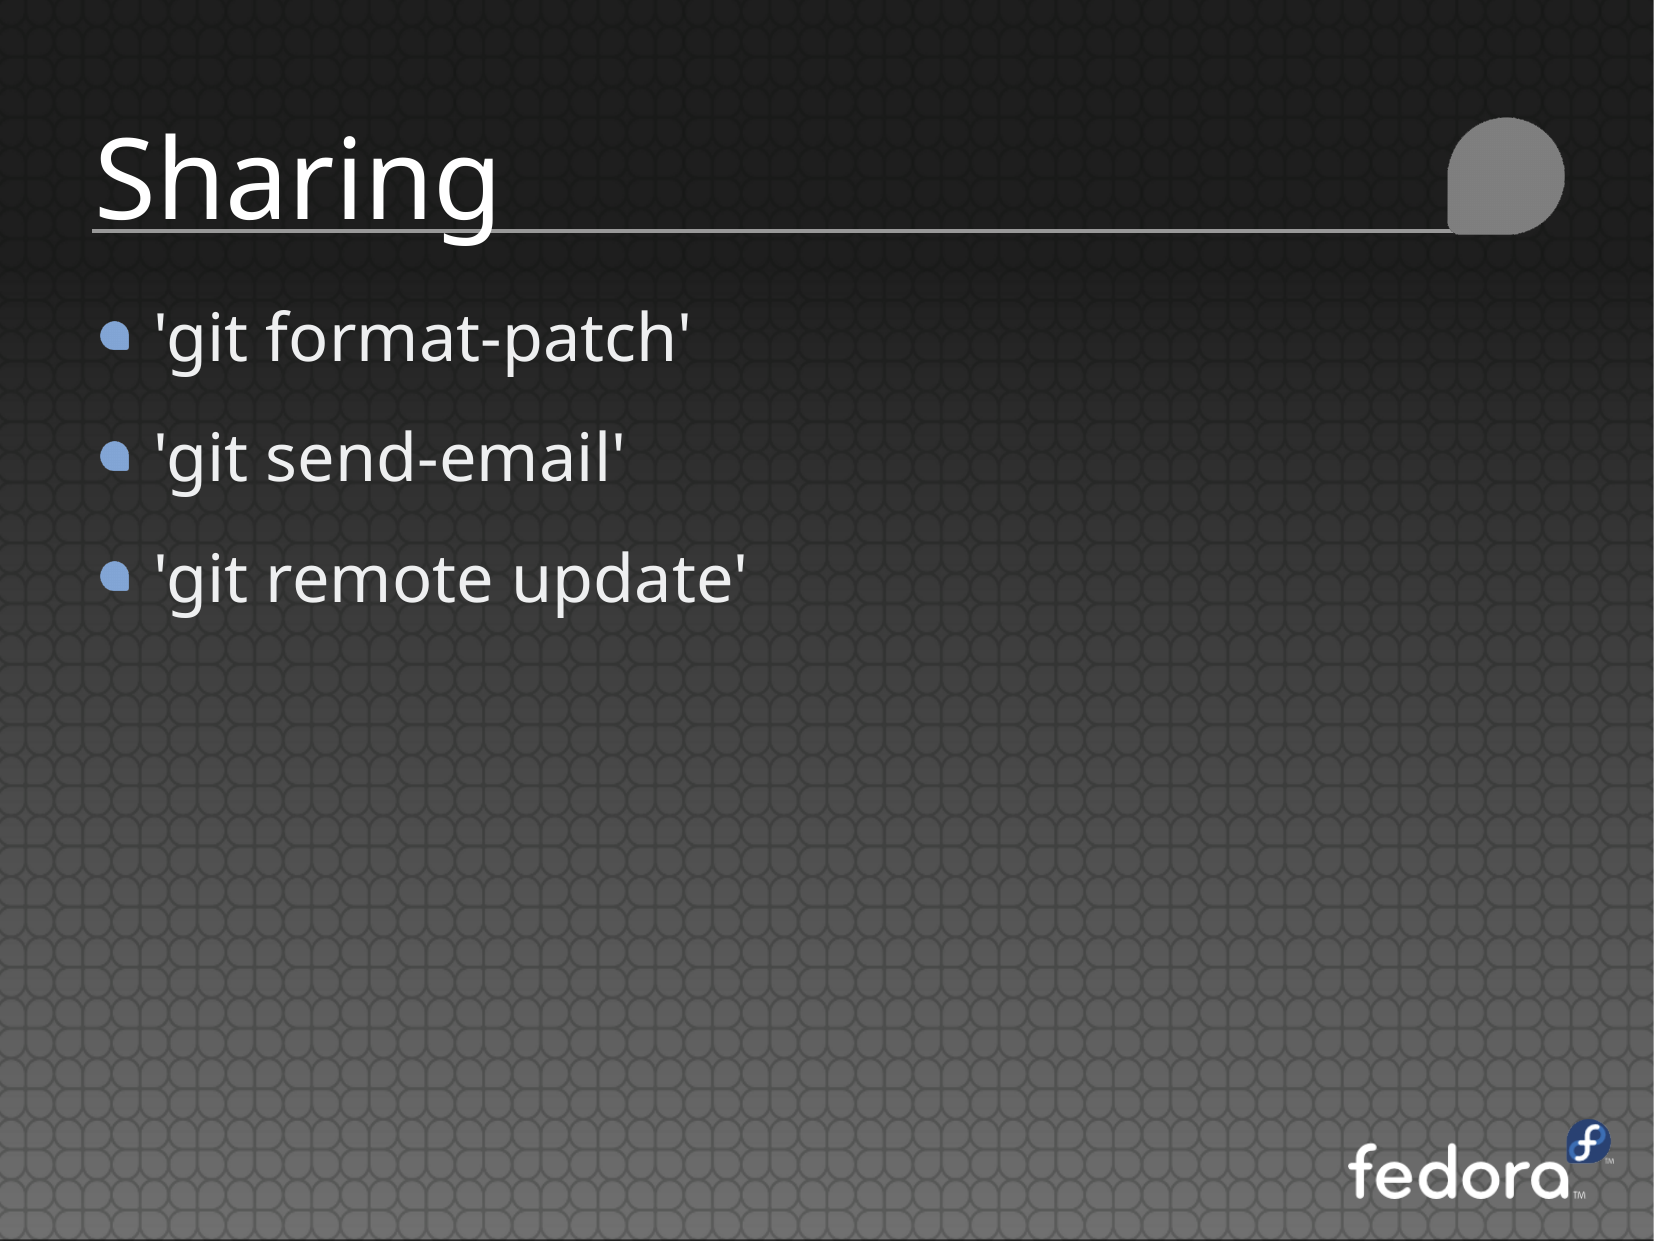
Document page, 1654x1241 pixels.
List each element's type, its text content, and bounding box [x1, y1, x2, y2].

list 'git format-patch' 'git send-email' 'git remote update' [82, 290, 1571, 1094]
picture [0, 0, 1654, 1241]
title Sharing [94, 100, 1426, 251]
